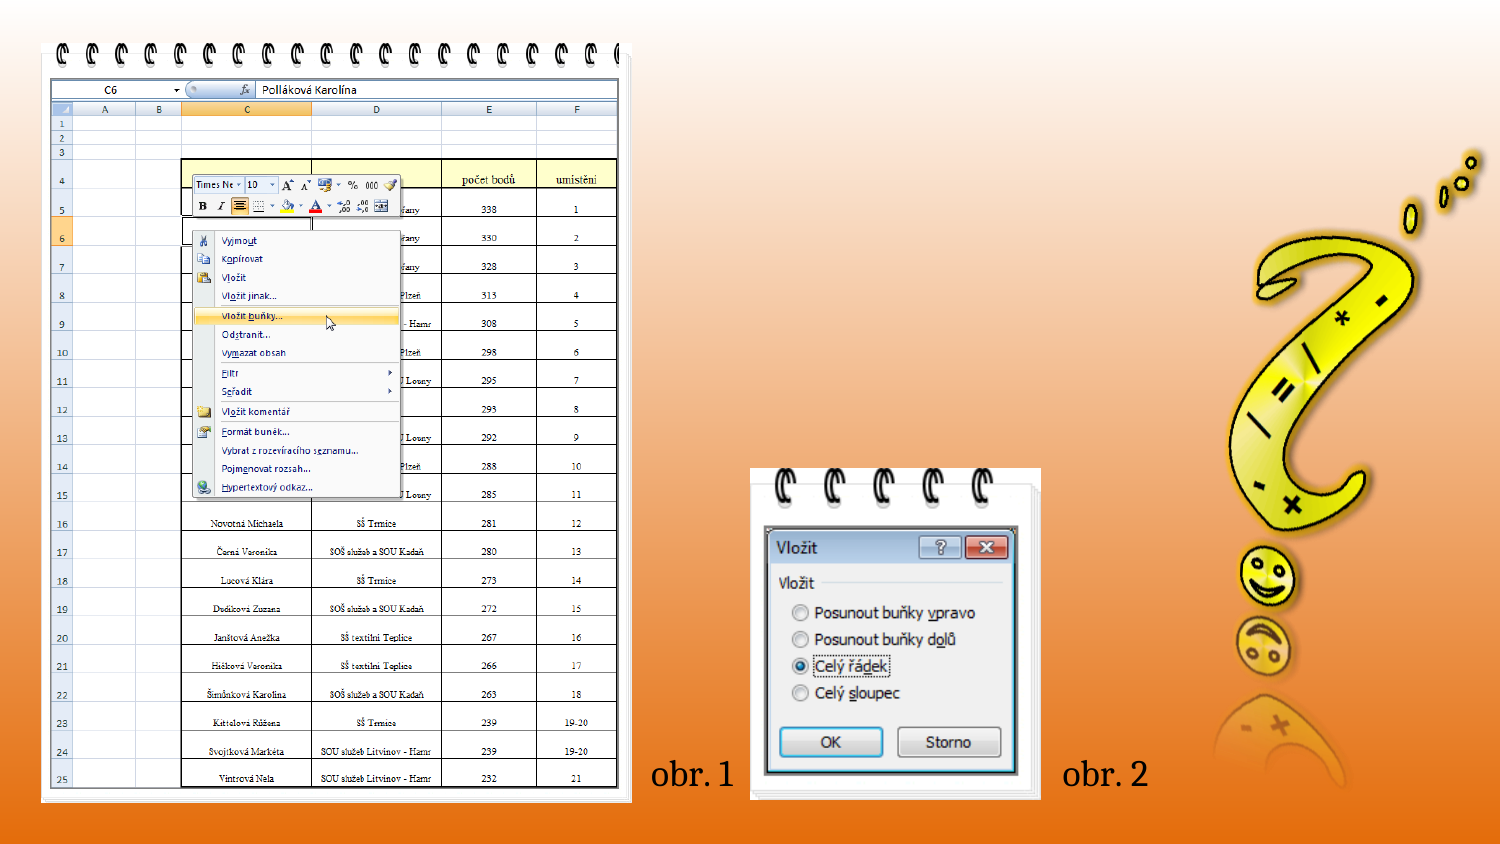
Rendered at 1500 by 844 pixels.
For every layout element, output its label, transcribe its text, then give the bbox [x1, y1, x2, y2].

picture [750, 468, 1041, 800]
picture [41, 43, 632, 803]
text_box obr. 1 [636, 740, 748, 802]
text_box obr. 2 [1047, 740, 1164, 802]
picture [1184, 121, 1500, 844]
